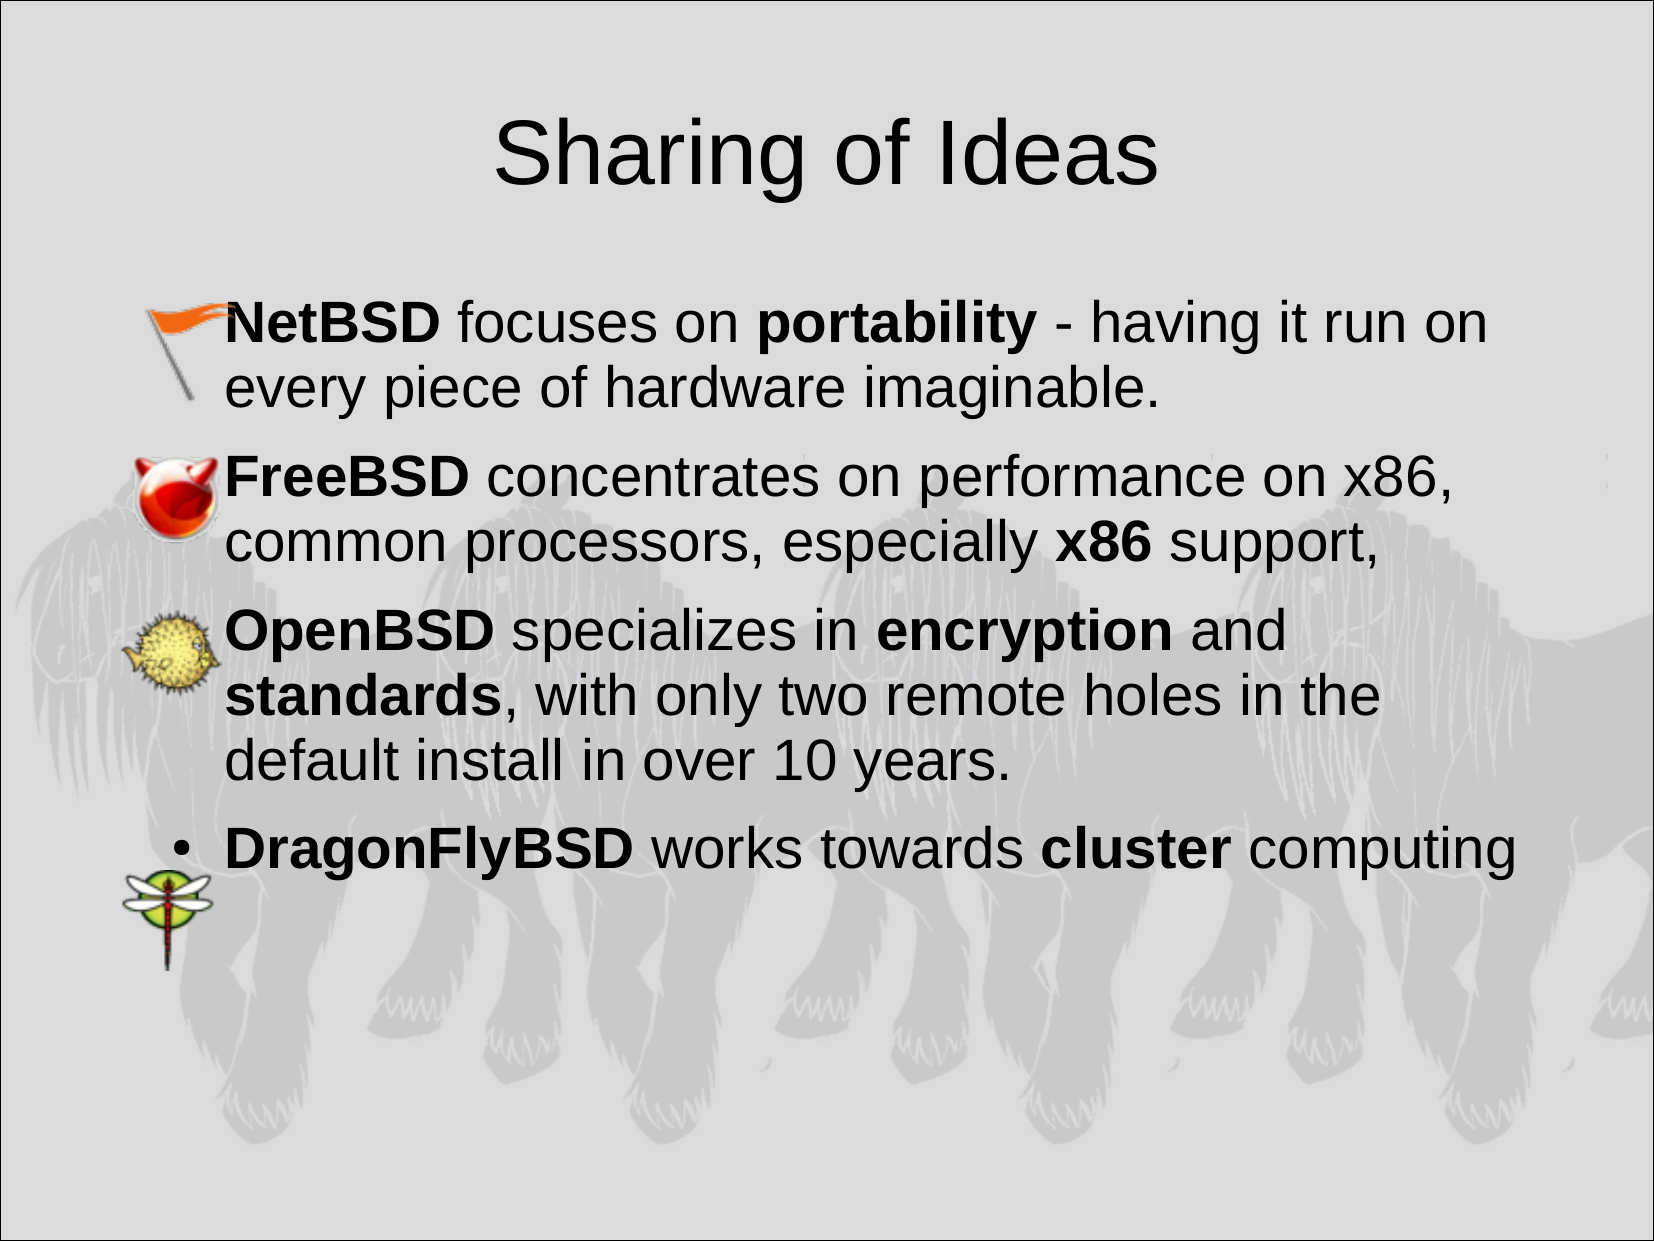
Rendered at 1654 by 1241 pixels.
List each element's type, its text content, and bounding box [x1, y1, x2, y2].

picture [144, 302, 245, 403]
list NetBSD focuses on portability - having it run on every piece of hardware imaginable. FreeBSD concentrates on performance on x86, common processors, especially x86 support, OpenBSD specializes in encryption and standards, with only two remote holes in the default install in over 10 years. DragonFlyBSD works towards cluster computing [82, 290, 1571, 1094]
title Sharing of Ideas [82, 56, 1571, 250]
picture [121, 610, 222, 711]
picture [132, 456, 221, 545]
picture [119, 870, 220, 971]
